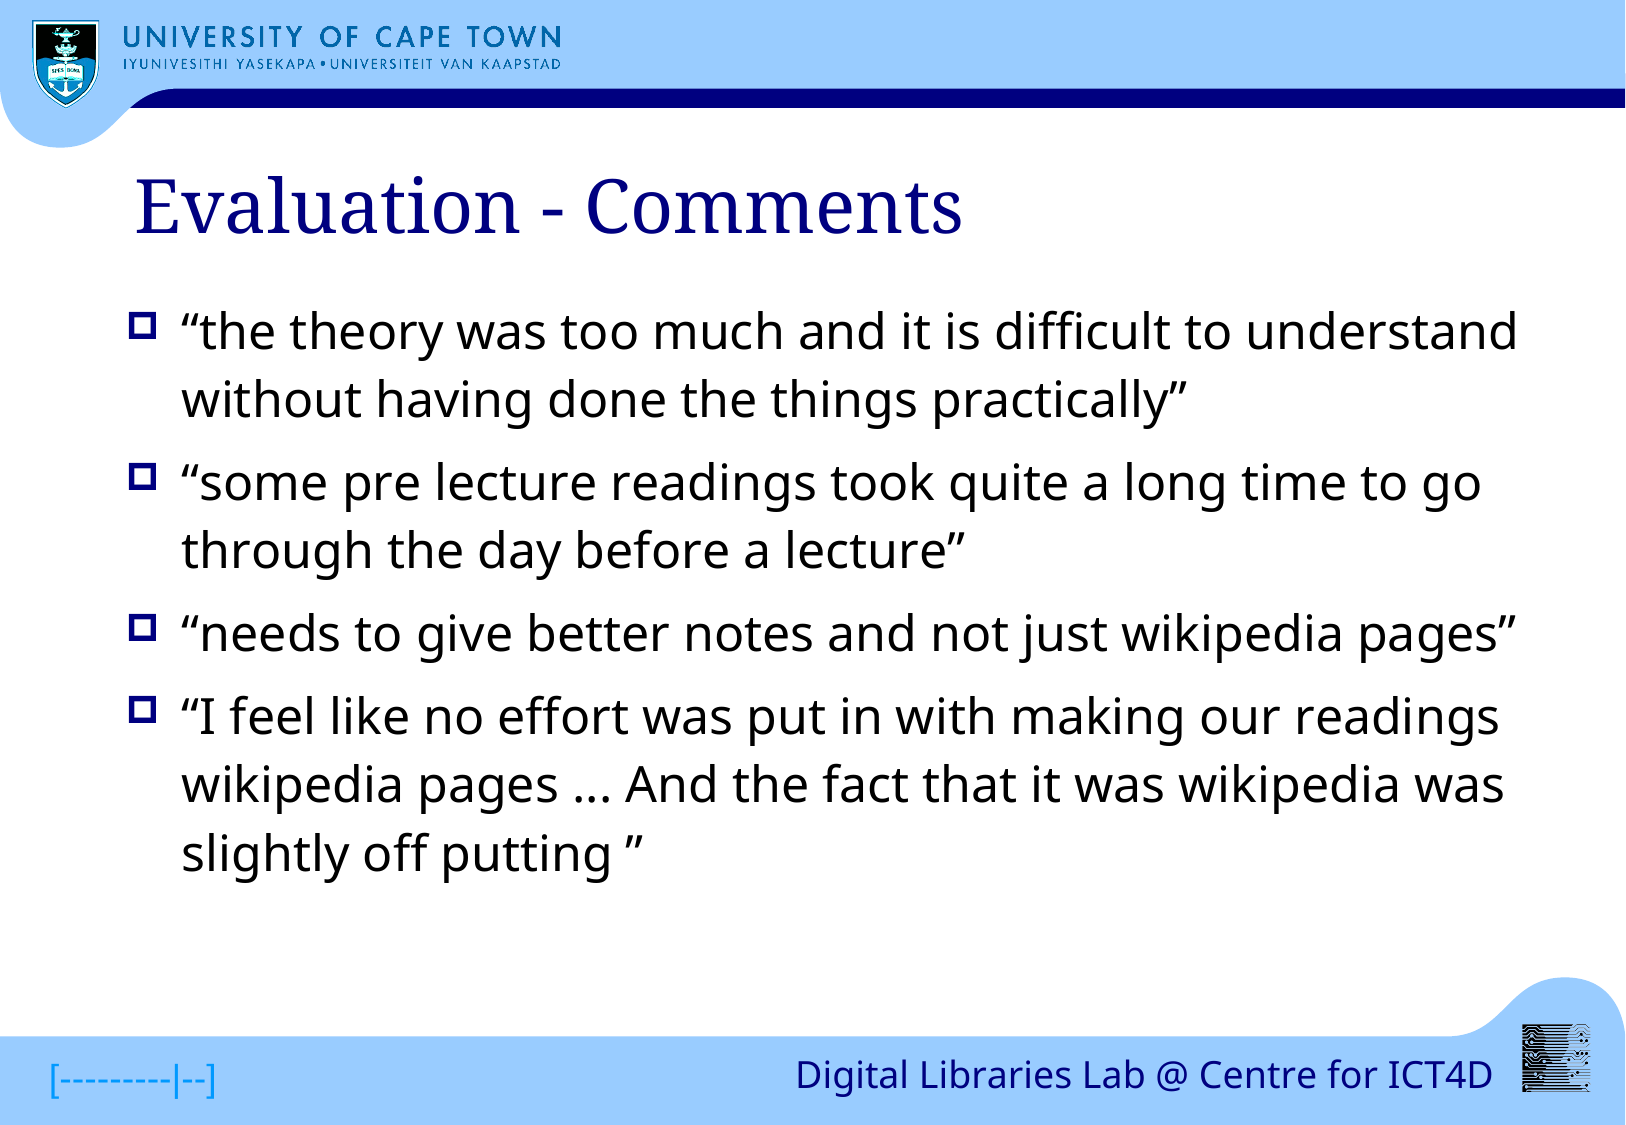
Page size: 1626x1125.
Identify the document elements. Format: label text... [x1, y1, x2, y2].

text_box [---------|--] [34, 1046, 663, 1112]
picture [1522, 1024, 1591, 1092]
picture [32, 20, 100, 109]
list “the theory was too much and it is difficult to understand without having done the things practically” “some pre lecture readings took quite a long time to go through the day before a lecture” “needs to give better notes and not just wikipedia pages” “I feel like no effort was put in with making our readings wikipedia pages ... And the fact that it was wikipedia was slightly off putting ” [125, 296, 1570, 949]
picture [120, 23, 563, 71]
title Evaluation - Comments [134, 140, 1571, 268]
